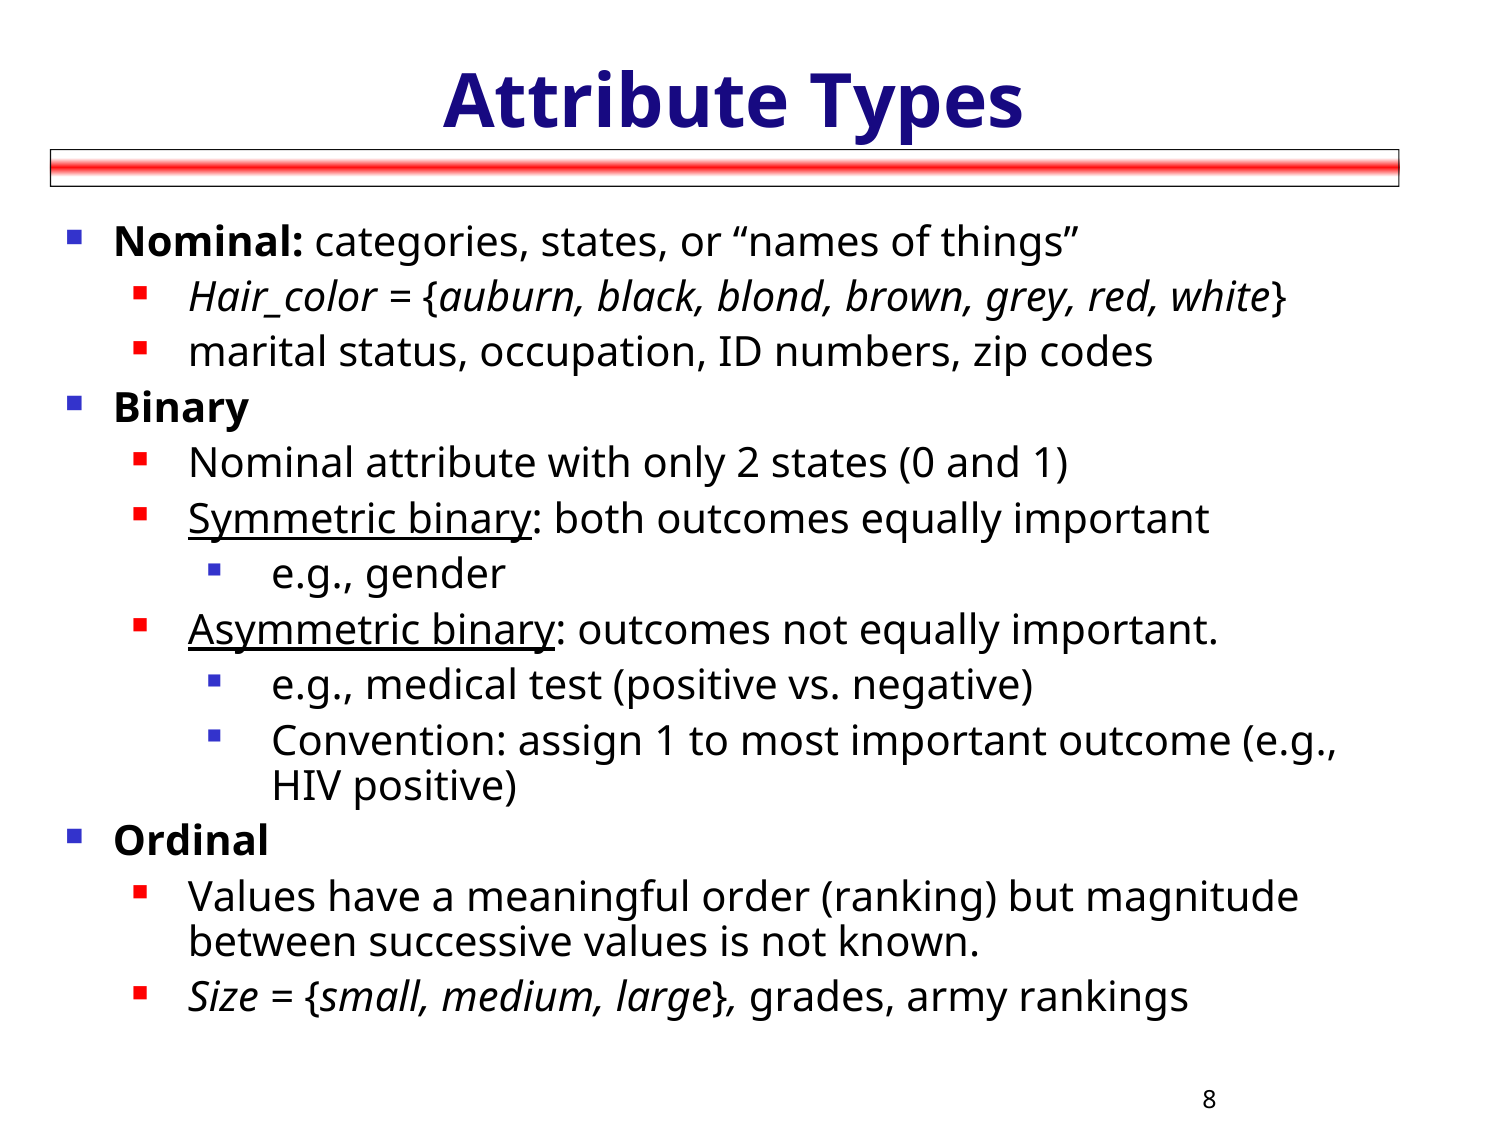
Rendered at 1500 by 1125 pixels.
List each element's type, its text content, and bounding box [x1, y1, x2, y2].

list Nominal: categories, states, or “names of things” Hair_color = {auburn, black, blond, brown, grey, red, white} marital status, occupation, ID numbers, zip codes Binary Nominal attribute with only 2 states (0 and 1) Symmetric binary: both outcomes equally important e.g., gender Asymmetric binary: outcomes not equally important. e.g., medical test (positive vs. negative) Convention: assign 1 to most important outcome (e.g., HIV positive) Ordinal Values have a meaningful order (ranking) but magnitude between successive values is not known. Size = {small, medium, large}, grades, army rankings [49, 212, 1425, 1078]
title Attribute Types [24, 44, 1463, 150]
text_box <number> [1187, 1062, 1500, 1125]
